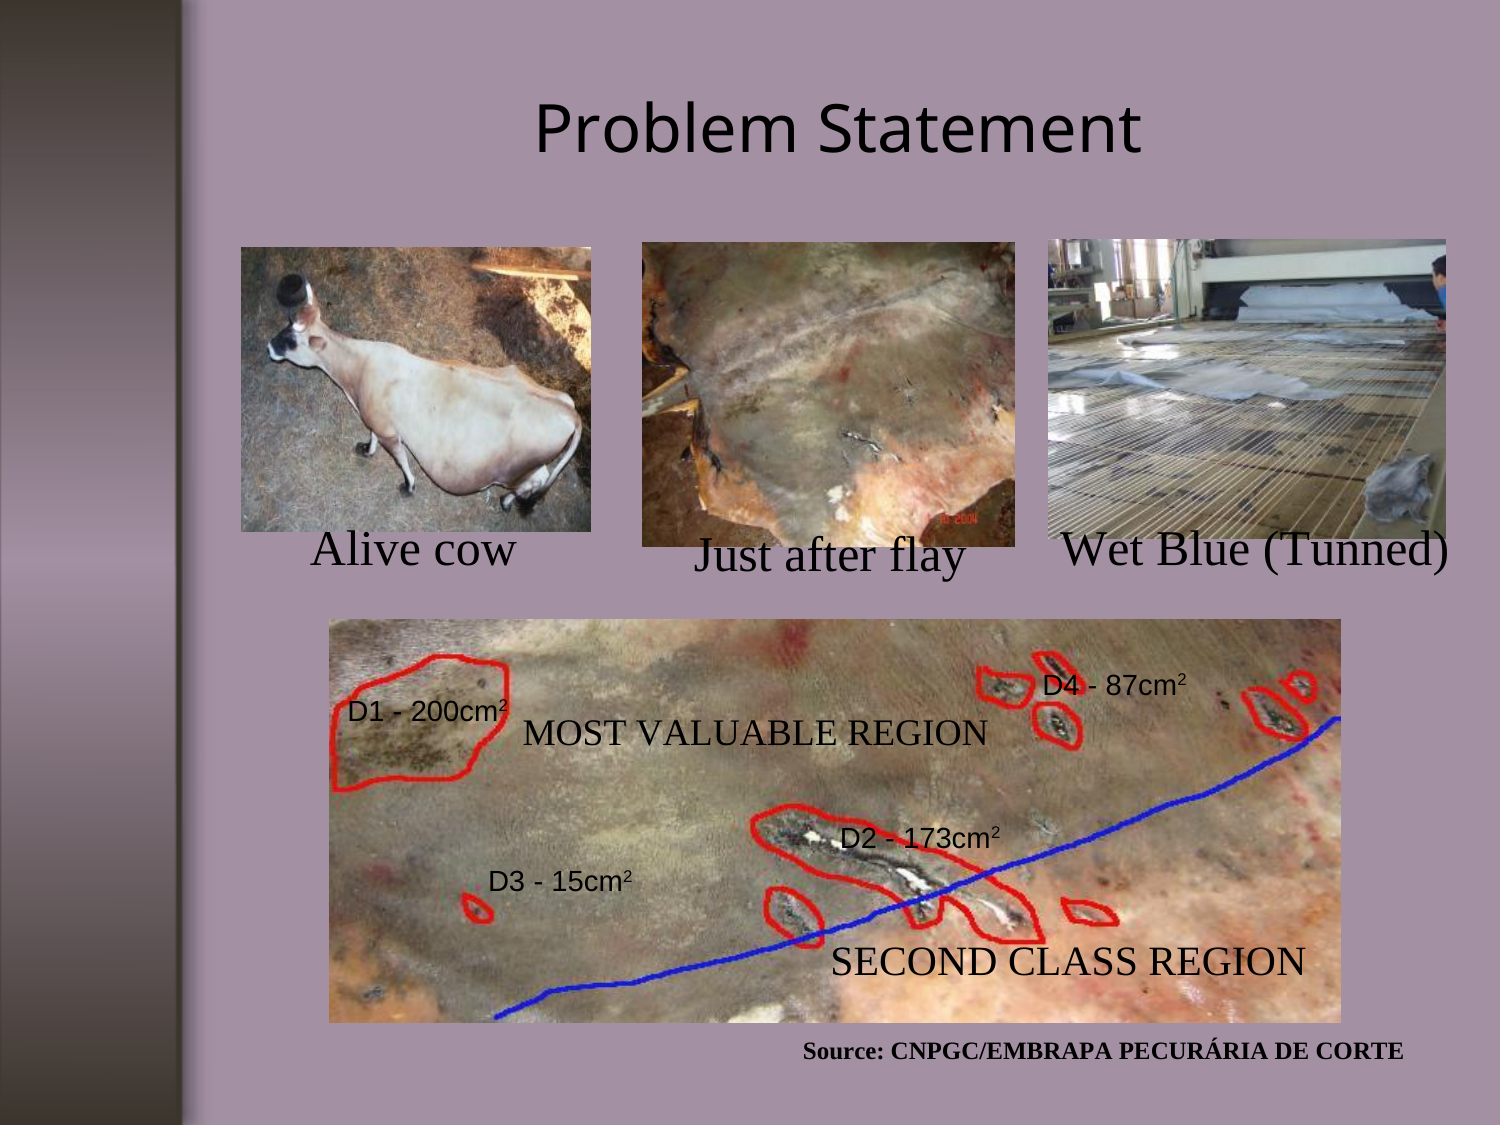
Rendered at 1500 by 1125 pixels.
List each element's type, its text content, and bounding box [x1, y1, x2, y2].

text_box Just after flay [679, 519, 983, 604]
title Problem Statement [225, 33, 1451, 221]
picture [0, 0, 1500, 1125]
text_box D4 - 87cm2 [1042, 670, 1187, 702]
text_box D1 - 200cm2 [347, 696, 509, 728]
text_box D2 - 173cm2 [839, 823, 1001, 855]
text_box D3 - 15cm2 [488, 867, 633, 899]
text_box SECOND CLASS REGION [830, 940, 1307, 984]
text_box Wet Blue (Tunned) [1045, 513, 1465, 598]
text_box Source: CNPGC/EMBRAPA PECURÁRIA DE CORTE [802, 1038, 1406, 1065]
text_box MOST VALUABLE REGION [522, 714, 990, 754]
text_box Alive cow [295, 513, 532, 598]
